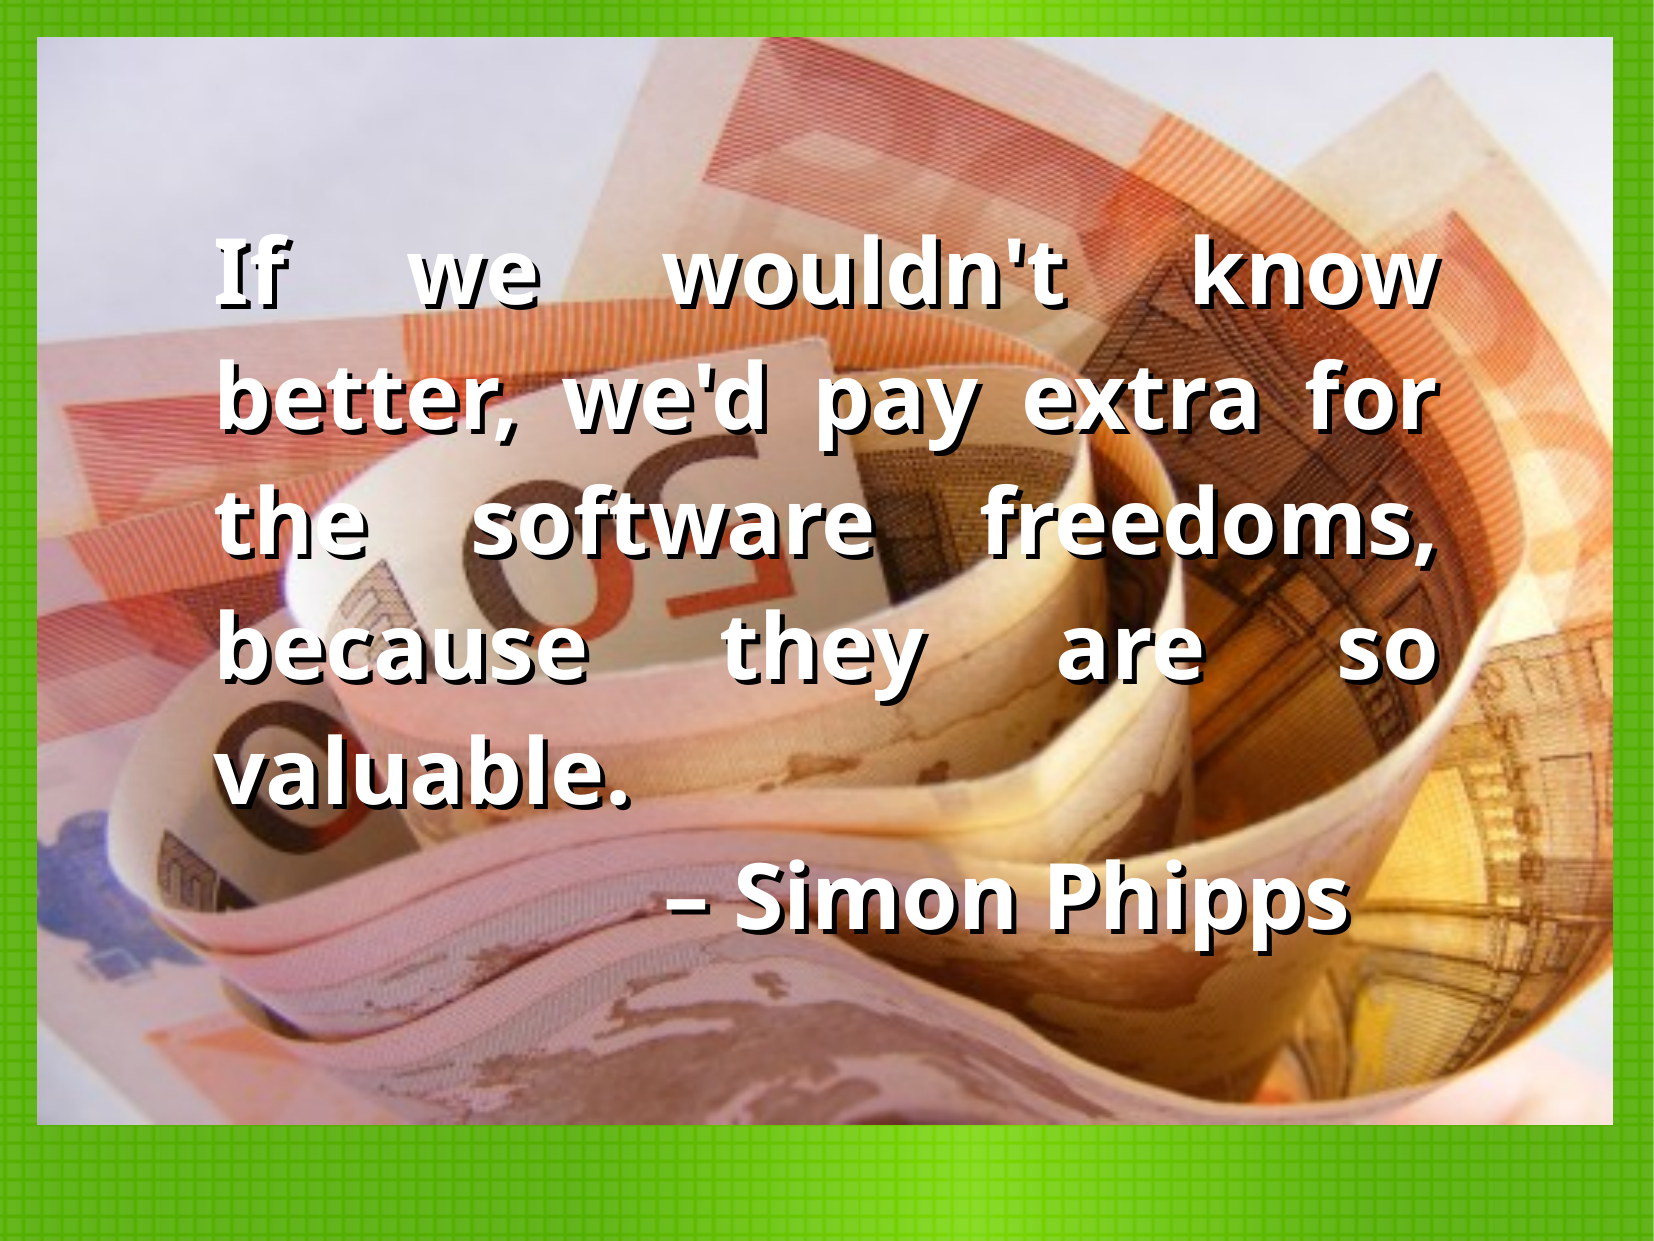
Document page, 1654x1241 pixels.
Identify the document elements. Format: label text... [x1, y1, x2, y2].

picture [0, 0, 1654, 1241]
title If we wouldn't know better, we'd pay extra for the software freedoms, because they are so valuable. – Simon Phipps [213, 112, 1440, 1051]
